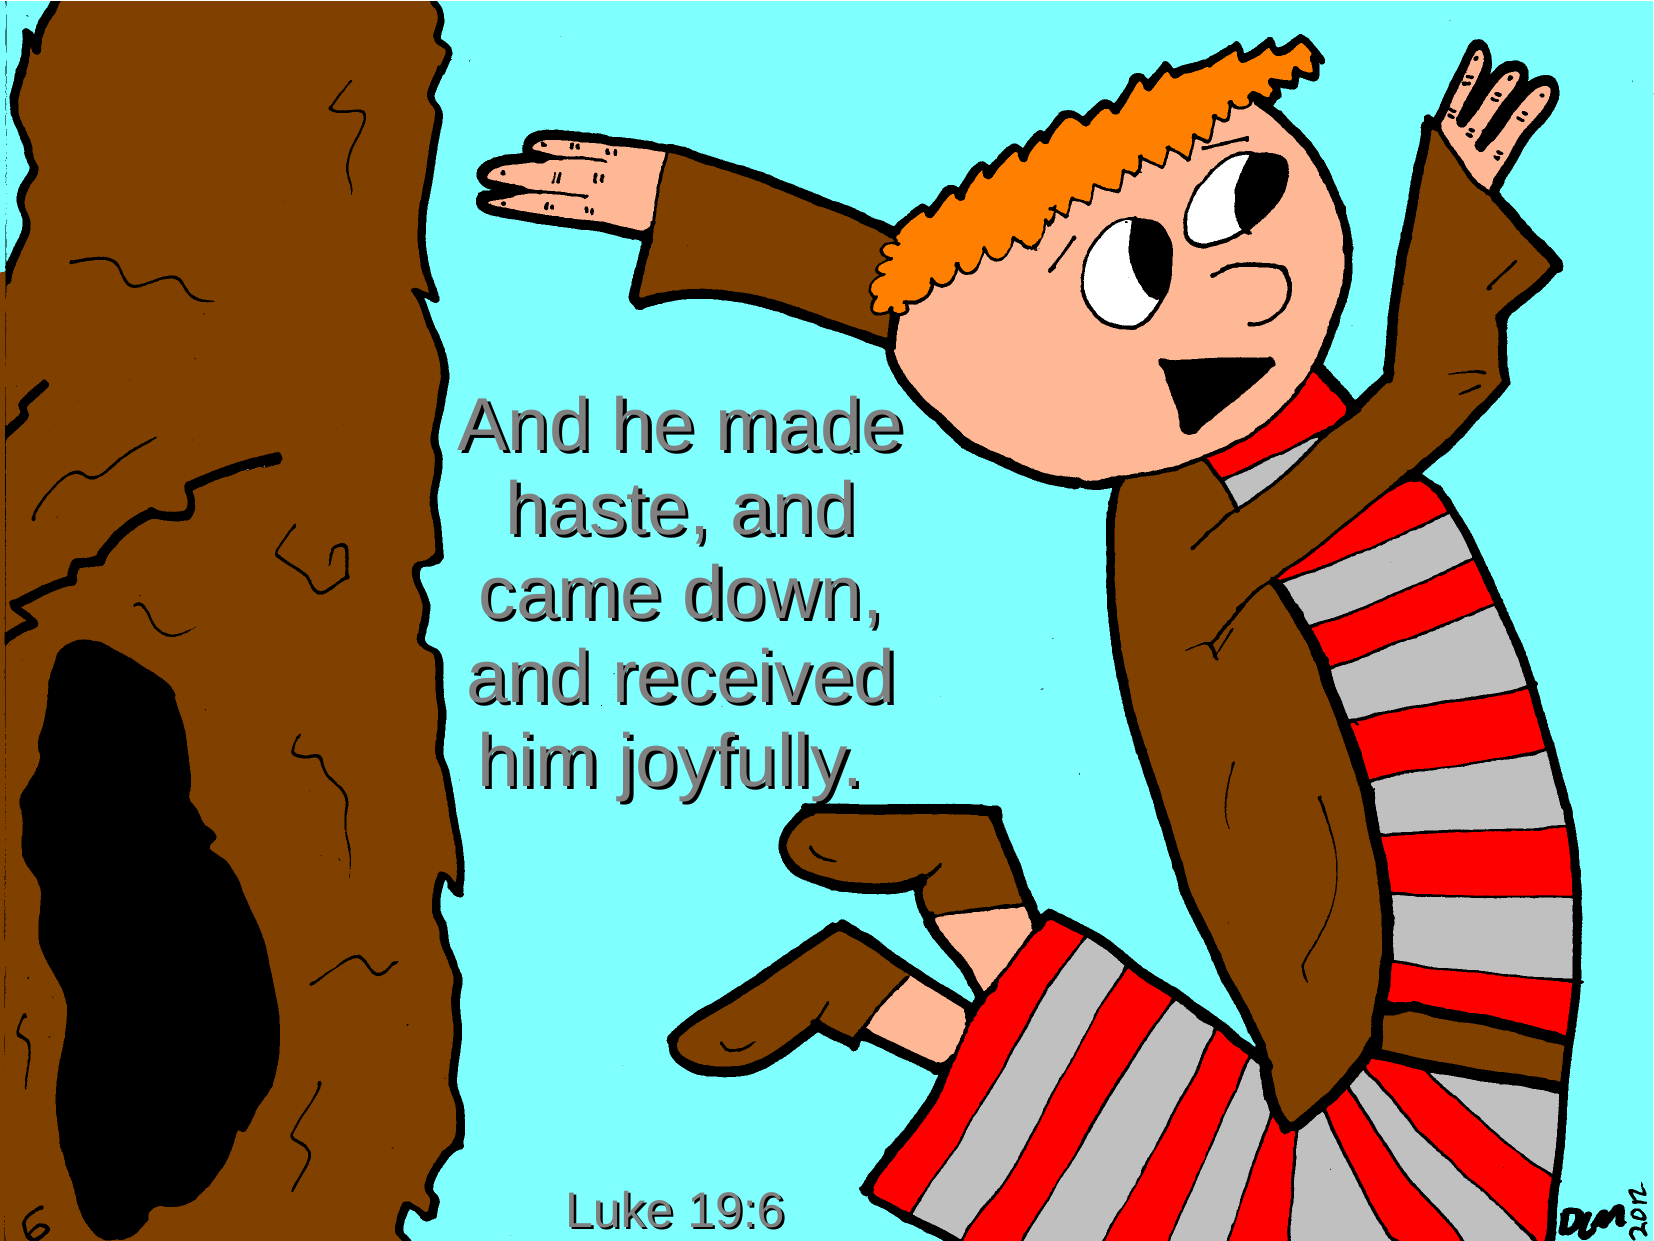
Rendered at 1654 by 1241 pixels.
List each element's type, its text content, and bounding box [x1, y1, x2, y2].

picture [0, 1, 1654, 1241]
text_box And he made haste, and came down, and received him joyfully. [418, 375, 944, 810]
text_box Luke 19:6 [0, 1174, 1351, 1241]
